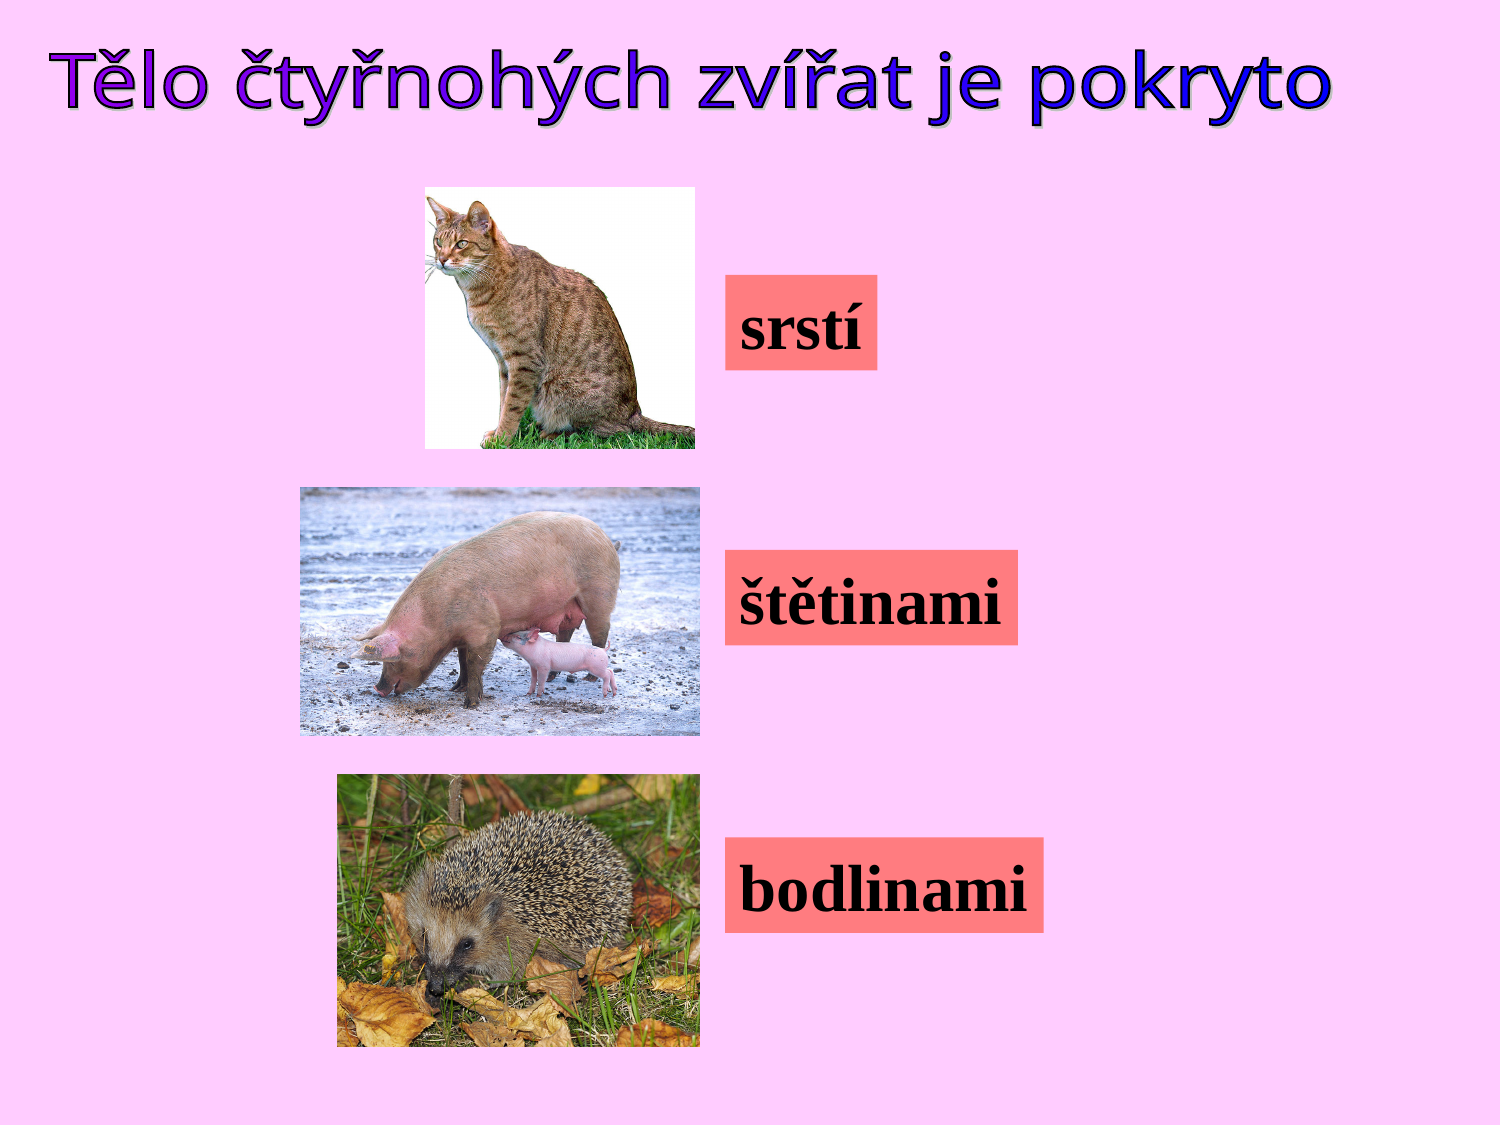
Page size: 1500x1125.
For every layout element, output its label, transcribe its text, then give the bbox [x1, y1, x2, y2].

picture [425, 187, 695, 449]
text_box Tělo čtyřnohých zvířat je pokryto [237, 66, 271, 108]
text_box štětinami [725, 549, 1018, 646]
text_box Tělo čtyřnohých zvířat je pokryto [837, 66, 875, 108]
text_box Tělo čtyřnohých zvířat je pokryto [94, 66, 134, 108]
text_box Tělo čtyřnohých zvířat je pokryto [439, 66, 482, 108]
text_box Tělo čtyřnohých zvířat je pokryto [389, 66, 428, 108]
text_box Tělo čtyřnohých zvířat je pokryto [586, 66, 620, 108]
text_box Tělo čtyřnohých zvířat je pokryto [274, 57, 303, 108]
text_box Tělo čtyřnohých zvířat je pokryto [538, 67, 582, 126]
text_box Tělo čtyřnohých zvířat je pokryto [699, 67, 733, 108]
text_box Tělo čtyřnohých zvířat je pokryto [1032, 66, 1074, 126]
text_box Tělo čtyřnohých zvířat je pokryto [354, 66, 382, 108]
text_box Tělo čtyřnohých zvířat je pokryto [492, 50, 532, 108]
text_box Tělo čtyřnohých zvířat je pokryto [808, 66, 835, 108]
text_box Tělo čtyřnohých zvířat je pokryto [1181, 66, 1208, 108]
text_box Tělo čtyřnohých zvířat je pokryto [960, 66, 1000, 108]
text_box Tělo čtyřnohých zvířat je pokryto [304, 67, 348, 126]
text_box Tělo čtyřnohých zvířat je pokryto [1287, 66, 1330, 108]
text_box Tělo čtyřnohých zvířat je pokryto [629, 50, 668, 108]
text_box srstí [725, 274, 878, 371]
text_box Tělo čtyřnohých zvířat je pokryto [164, 66, 207, 108]
picture [337, 774, 700, 1047]
text_box Tělo čtyřnohých zvířat je pokryto [1136, 50, 1174, 108]
text_box Tělo čtyřnohých zvířat je pokryto [1209, 57, 1281, 126]
text_box Tělo čtyřnohých zvířat je pokryto [882, 57, 911, 108]
text_box Tělo čtyřnohých zvířat je pokryto [1082, 66, 1125, 108]
text_box Tělo čtyřnohých zvířat je pokryto [736, 67, 780, 108]
text_box Tělo čtyřnohých zvířat je pokryto [49, 53, 96, 108]
text_box bodlinami [725, 837, 1044, 933]
picture [300, 487, 700, 736]
text_box Tělo čtyřnohých zvířat je pokryto [929, 67, 949, 126]
